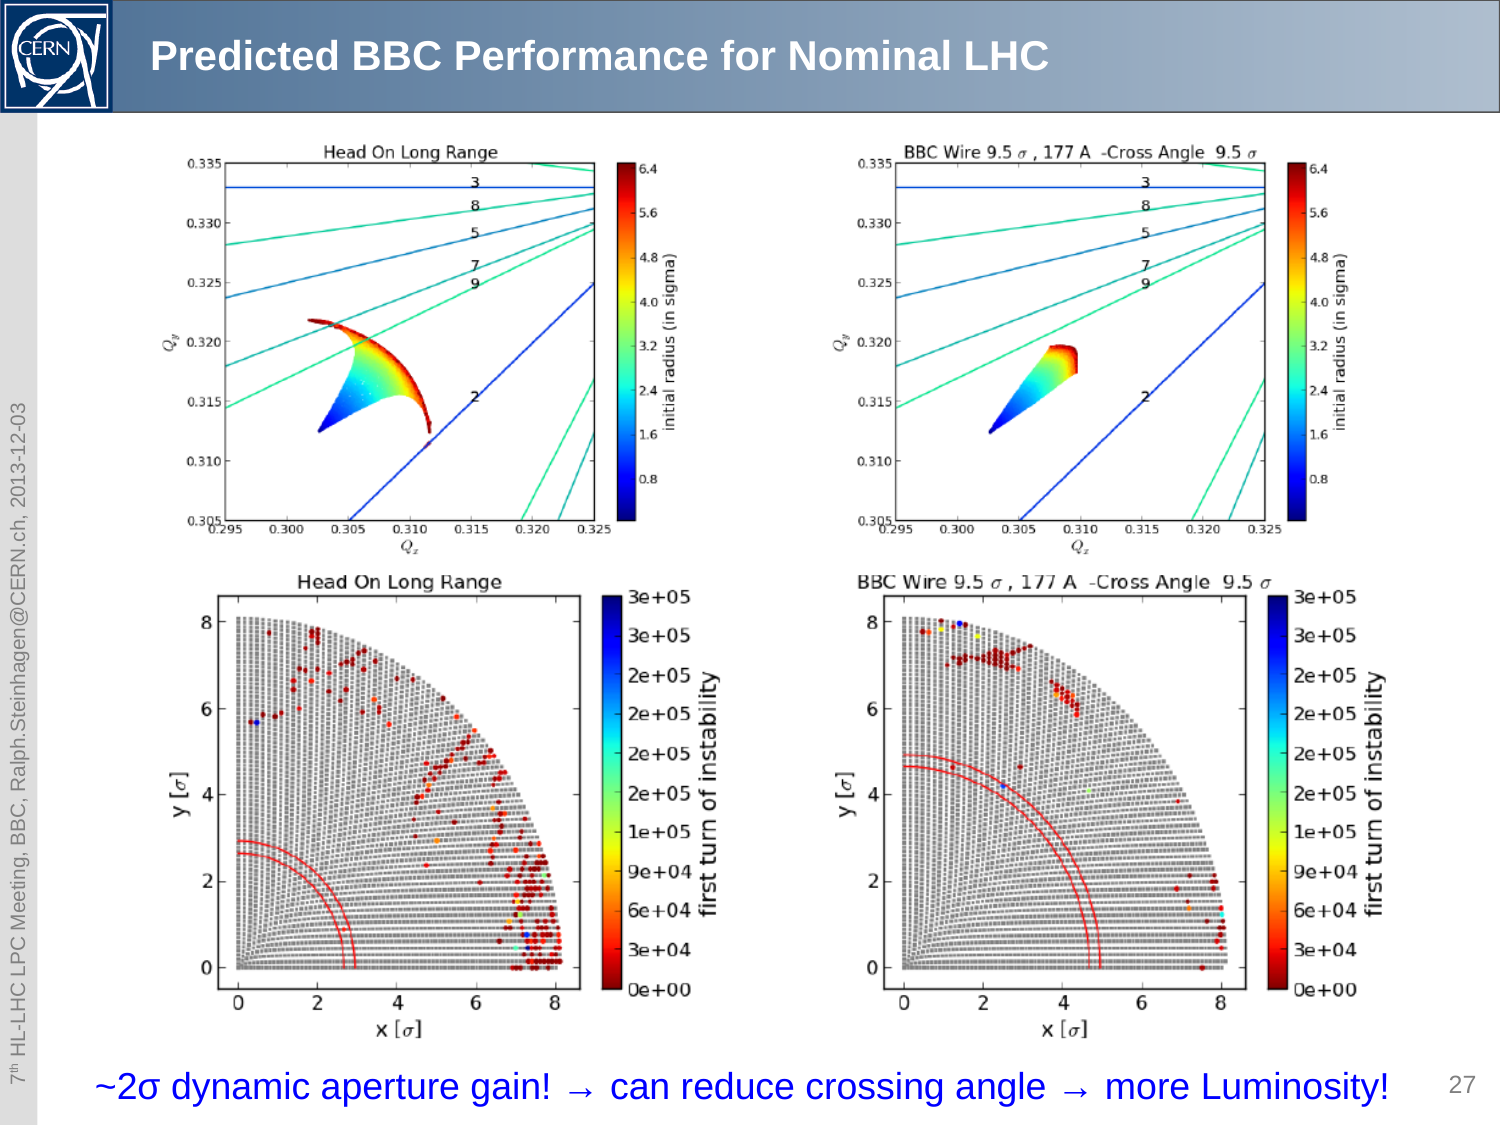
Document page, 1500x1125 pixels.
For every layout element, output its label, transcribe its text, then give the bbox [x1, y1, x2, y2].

title Predicted BBC Performance for Nominal LHC [150, 0, 1201, 113]
text_box ~2σ dynamic aperture gain! → can reduce crossing angle → more Luminosity! [80, 1058, 1403, 1116]
picture [136, 126, 1406, 1053]
picture [0, 0, 113, 113]
